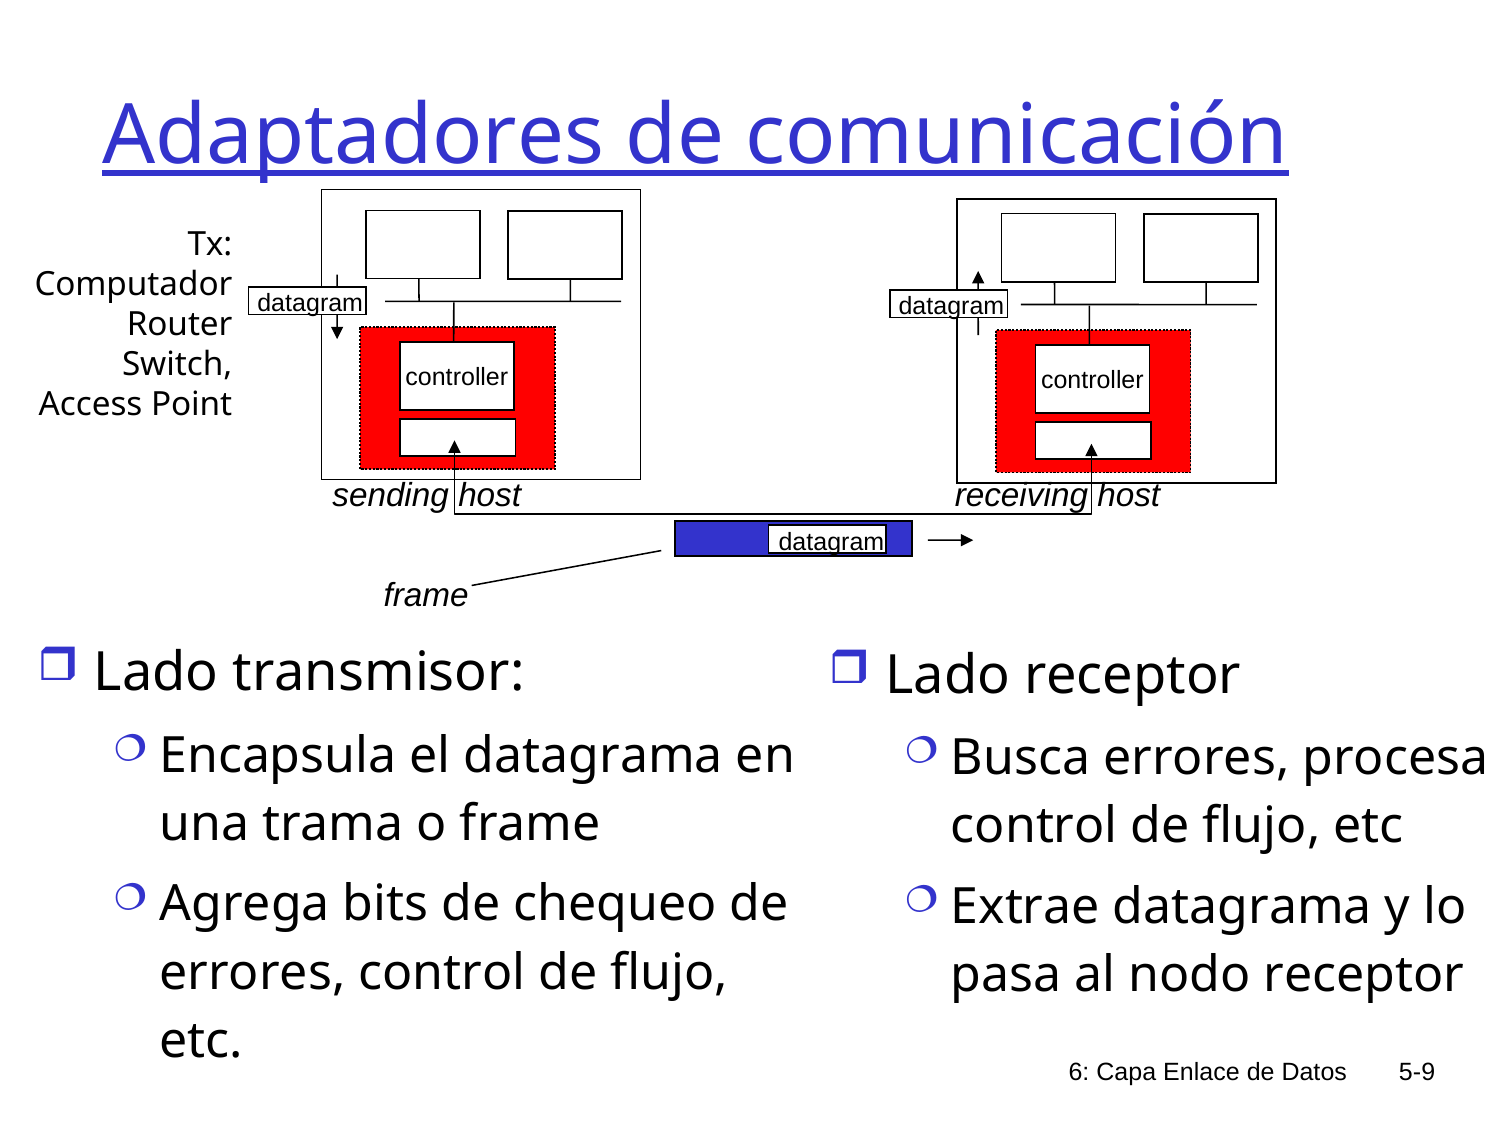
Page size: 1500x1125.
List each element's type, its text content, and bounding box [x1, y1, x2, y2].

text_box controller [1035, 344, 1150, 414]
list Lado transmisor: Encapsula el datagrama en una trama o frame Agrega bits de chequeo de errores, control de flujo, etc. [37, 632, 826, 1089]
text_box receiving host [940, 465, 1091, 513]
list Lado receptor Busca errores, procesa control de flujo, etc Extrae datagrama y lo pasa al nodo receptor [828, 635, 1500, 1110]
text_box [321, 189, 641, 480]
text_box [957, 198, 1277, 483]
text_box datagram [242, 279, 378, 325]
text_box frame [368, 565, 484, 621]
text_box datagram [763, 517, 900, 563]
text_box receiving host [940, 465, 1176, 521]
text_box datagram [883, 282, 1020, 328]
text_box Tx: Computador Router Switch, Access Point [19, 214, 248, 430]
text_box sending host [455, 465, 537, 513]
text_box [675, 520, 763, 556]
text_box [900, 520, 913, 556]
text_box controller [399, 341, 514, 410]
title Adaptadores de comunicación [87, 37, 1363, 225]
text_box sending host [317, 465, 537, 521]
